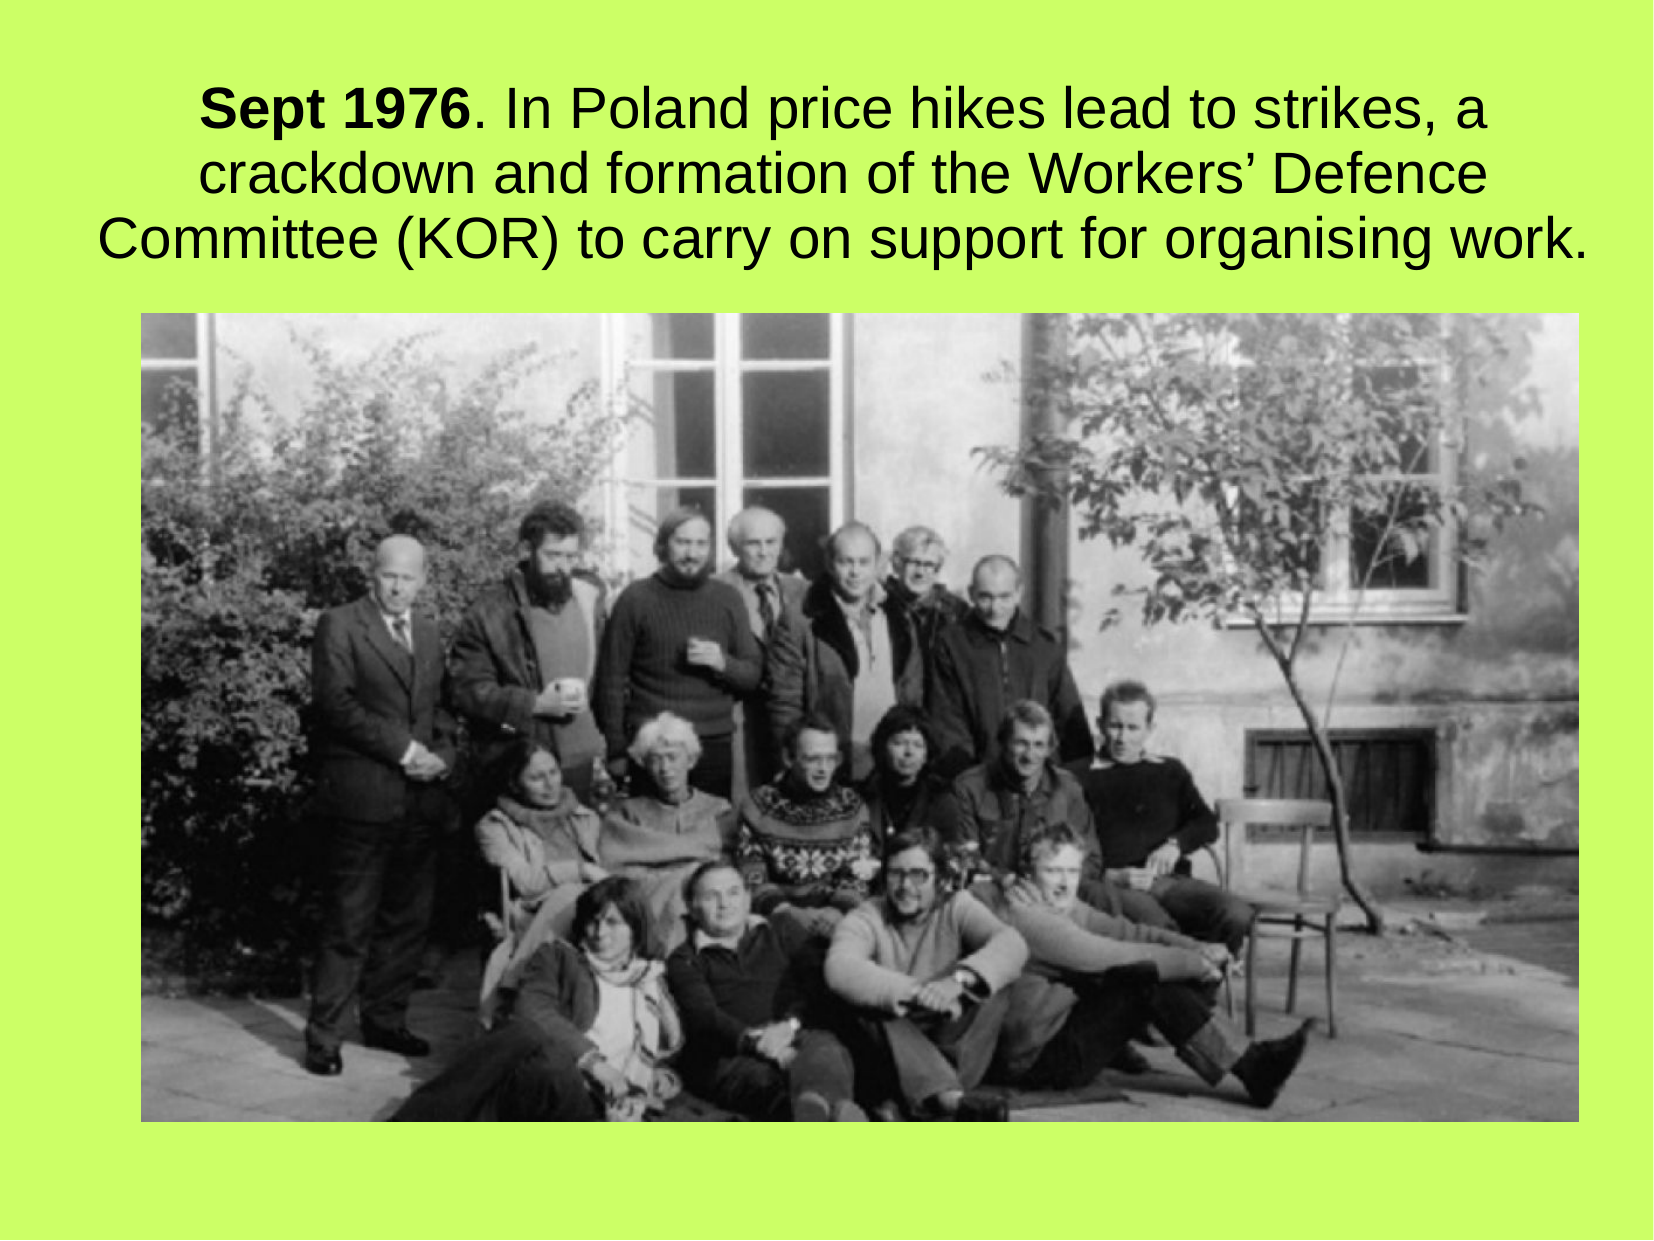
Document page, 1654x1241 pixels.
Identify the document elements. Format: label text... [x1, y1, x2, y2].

picture [141, 313, 1579, 1123]
title Sept 1976. In Poland price hikes lead to strikes, a crackdown and formation of the Workers’ Defence Committee (KOR) to carry on support for organising work. [82, 43, 1607, 304]
